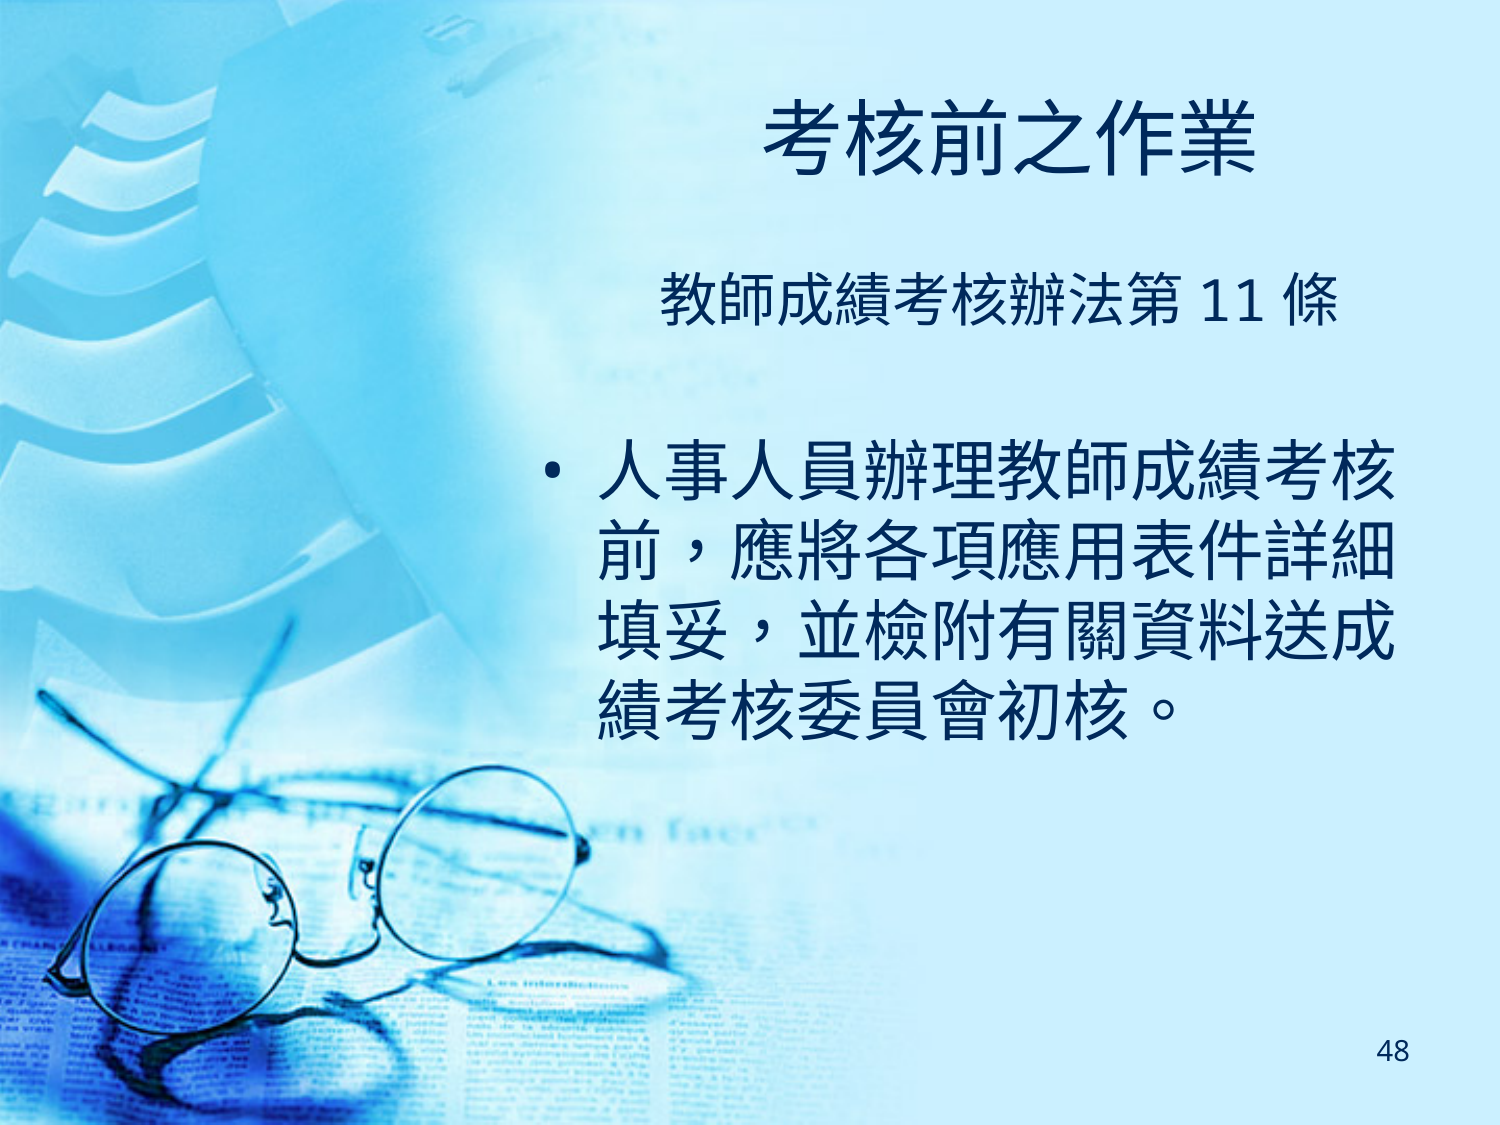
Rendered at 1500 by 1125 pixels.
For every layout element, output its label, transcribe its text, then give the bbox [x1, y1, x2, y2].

text_box 教師成績考核辦法第11條 [608, 219, 1412, 350]
picture [0, 0, 1500, 1125]
title 考核前之作業 [690, 42, 1331, 219]
list 人事人員辦理教師成績考核前，應將各項應用表件詳細填妥，並檢附有關資料送成績考核委員會初核。 [525, 420, 1437, 898]
